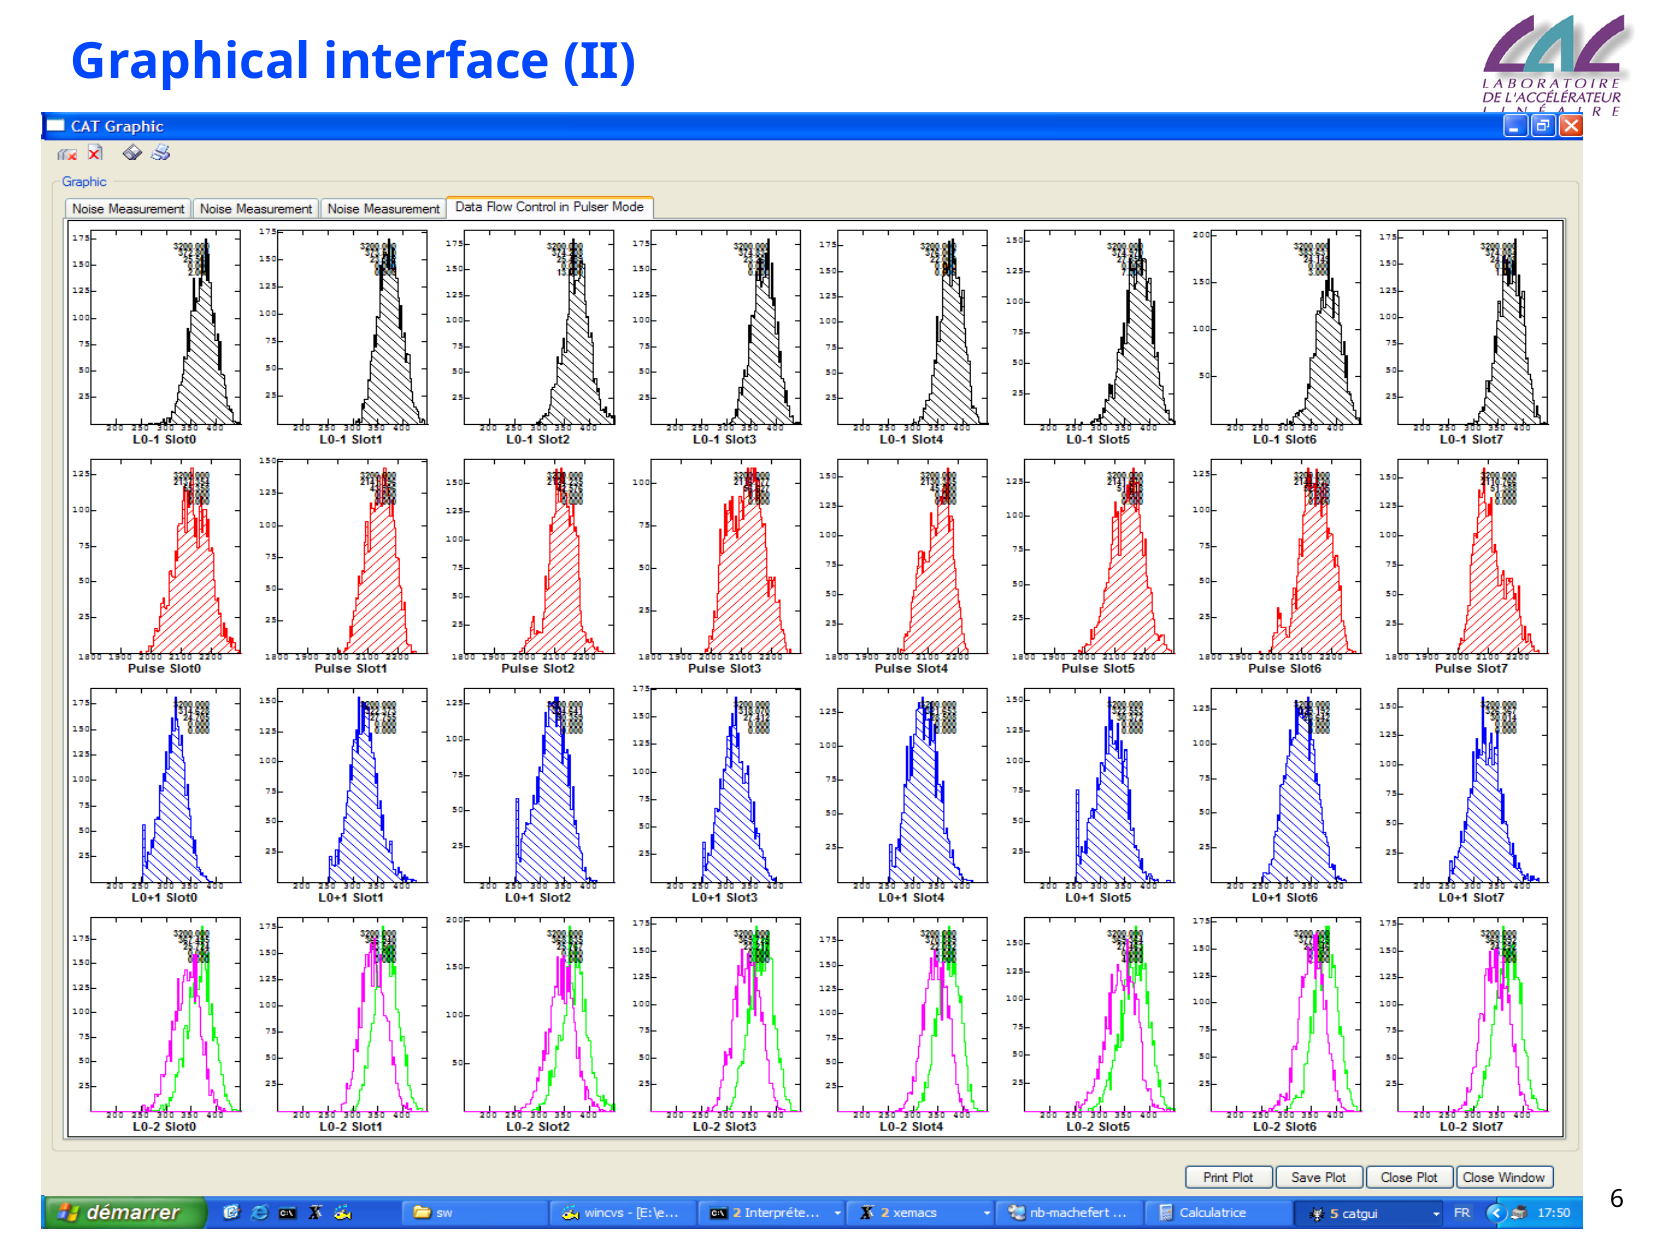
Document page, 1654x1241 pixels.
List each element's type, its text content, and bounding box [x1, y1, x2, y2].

picture [41, 8, 1642, 1229]
title Graphical interface (II) [70, 29, 1559, 89]
